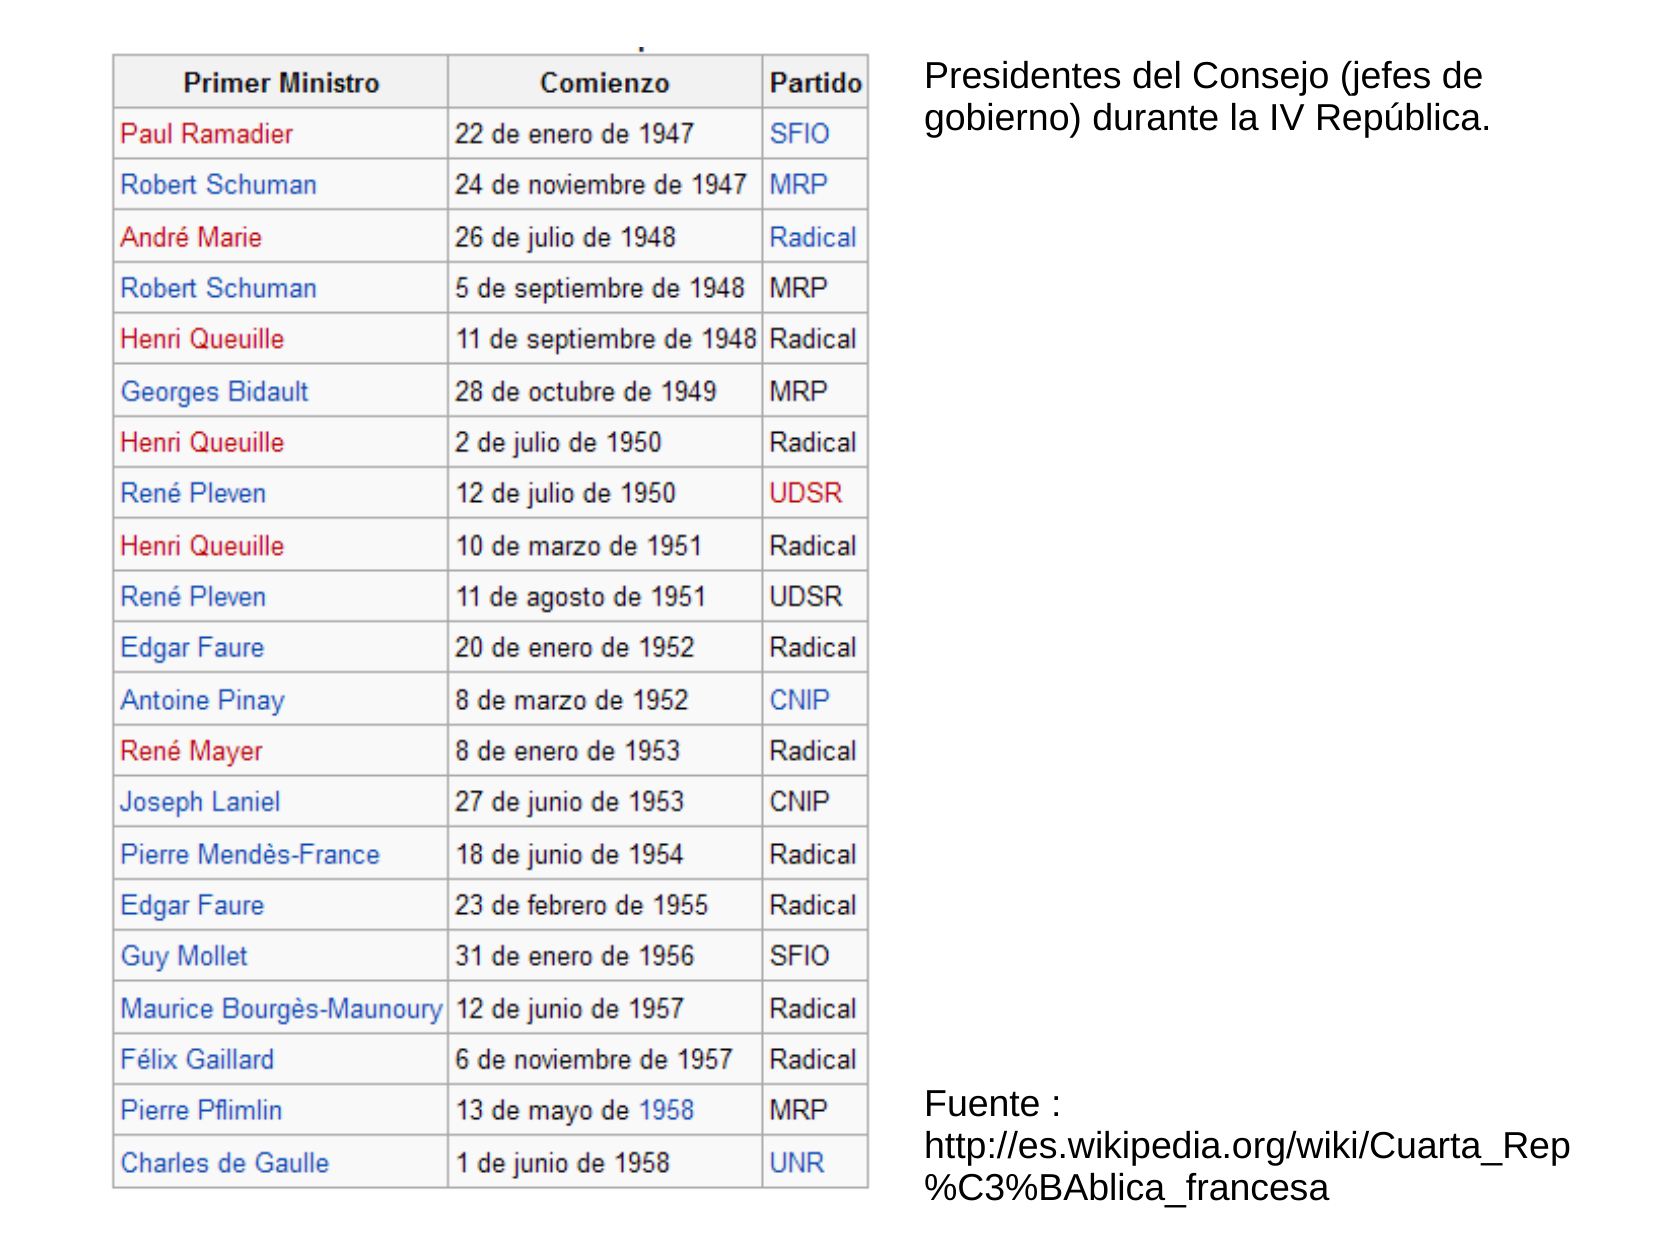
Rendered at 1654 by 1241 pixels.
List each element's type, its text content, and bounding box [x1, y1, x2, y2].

text_box Fuente : http://es.wikipedia.org/wiki/Cuarta_Rep%C3%BAblica_francesa [909, 1074, 1595, 1216]
picture [82, 47, 891, 1205]
text_box Presidentes del Consejo (jefes de gobierno) durante la IV República. [909, 47, 1571, 147]
